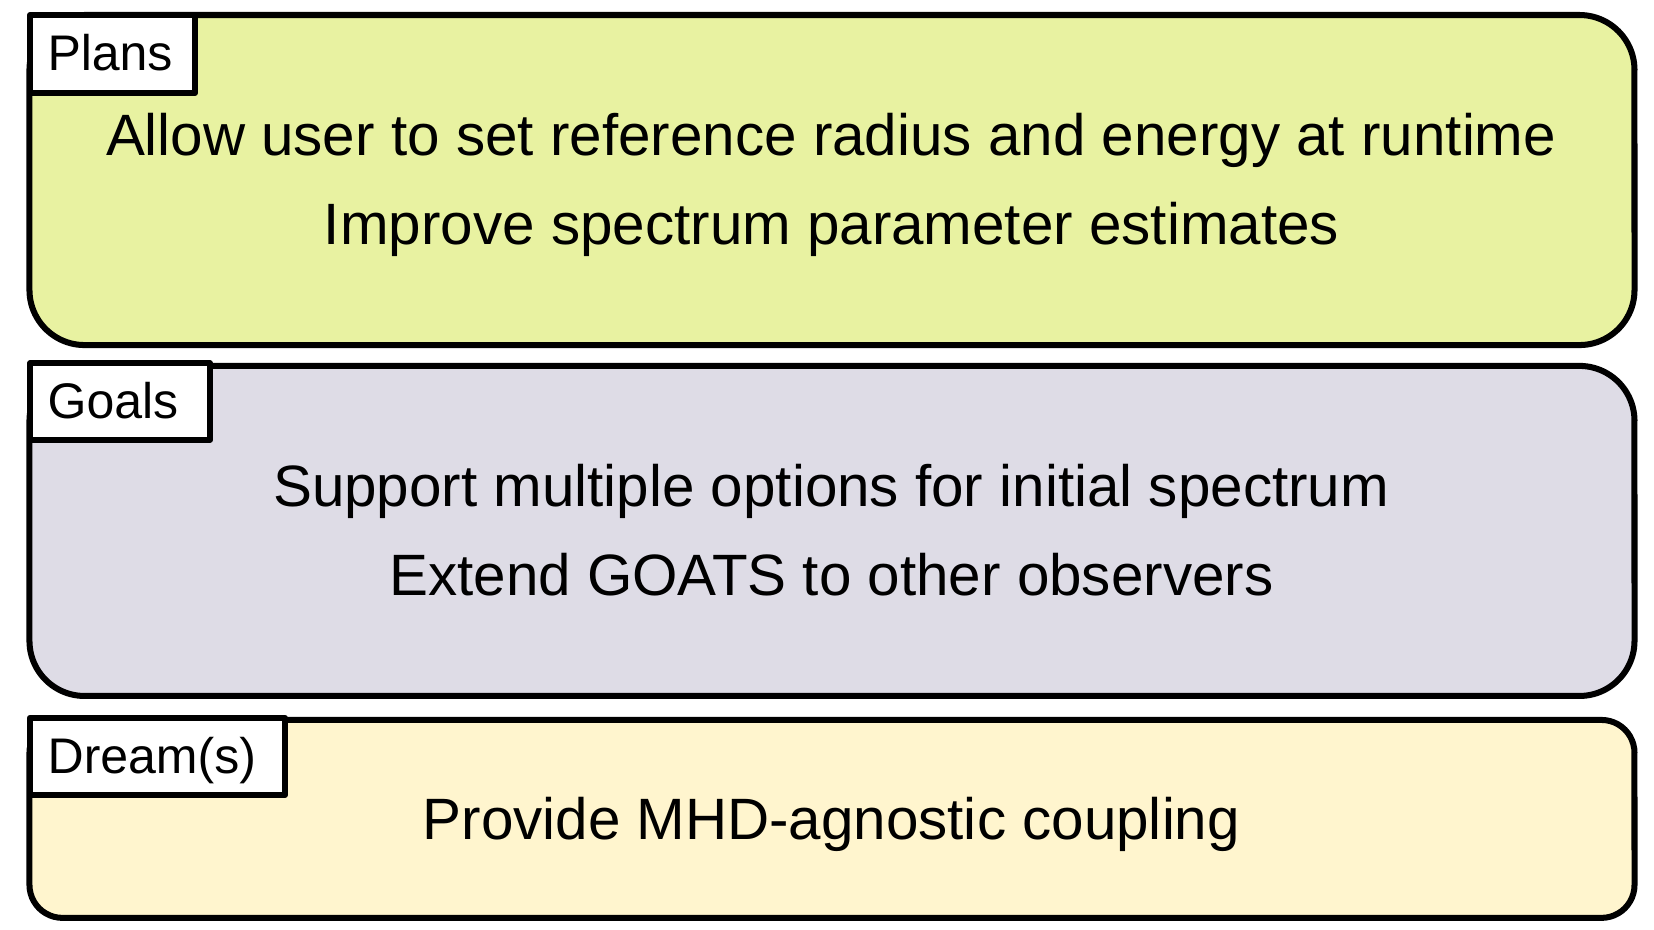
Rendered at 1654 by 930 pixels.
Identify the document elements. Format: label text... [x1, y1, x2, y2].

text_box Allow user to set reference radius and energy at runtime Improve spectrum parameter estimates [29, 15, 1635, 346]
text_box Goals [30, 363, 211, 440]
text_box Provide MHD-agnostic coupling [29, 719, 1635, 918]
text_box Plans [30, 15, 196, 93]
text_box Dream(s) [30, 717, 286, 796]
text_box Support multiple options for initial spectrum Extend GOATS to other observers [29, 365, 1635, 696]
